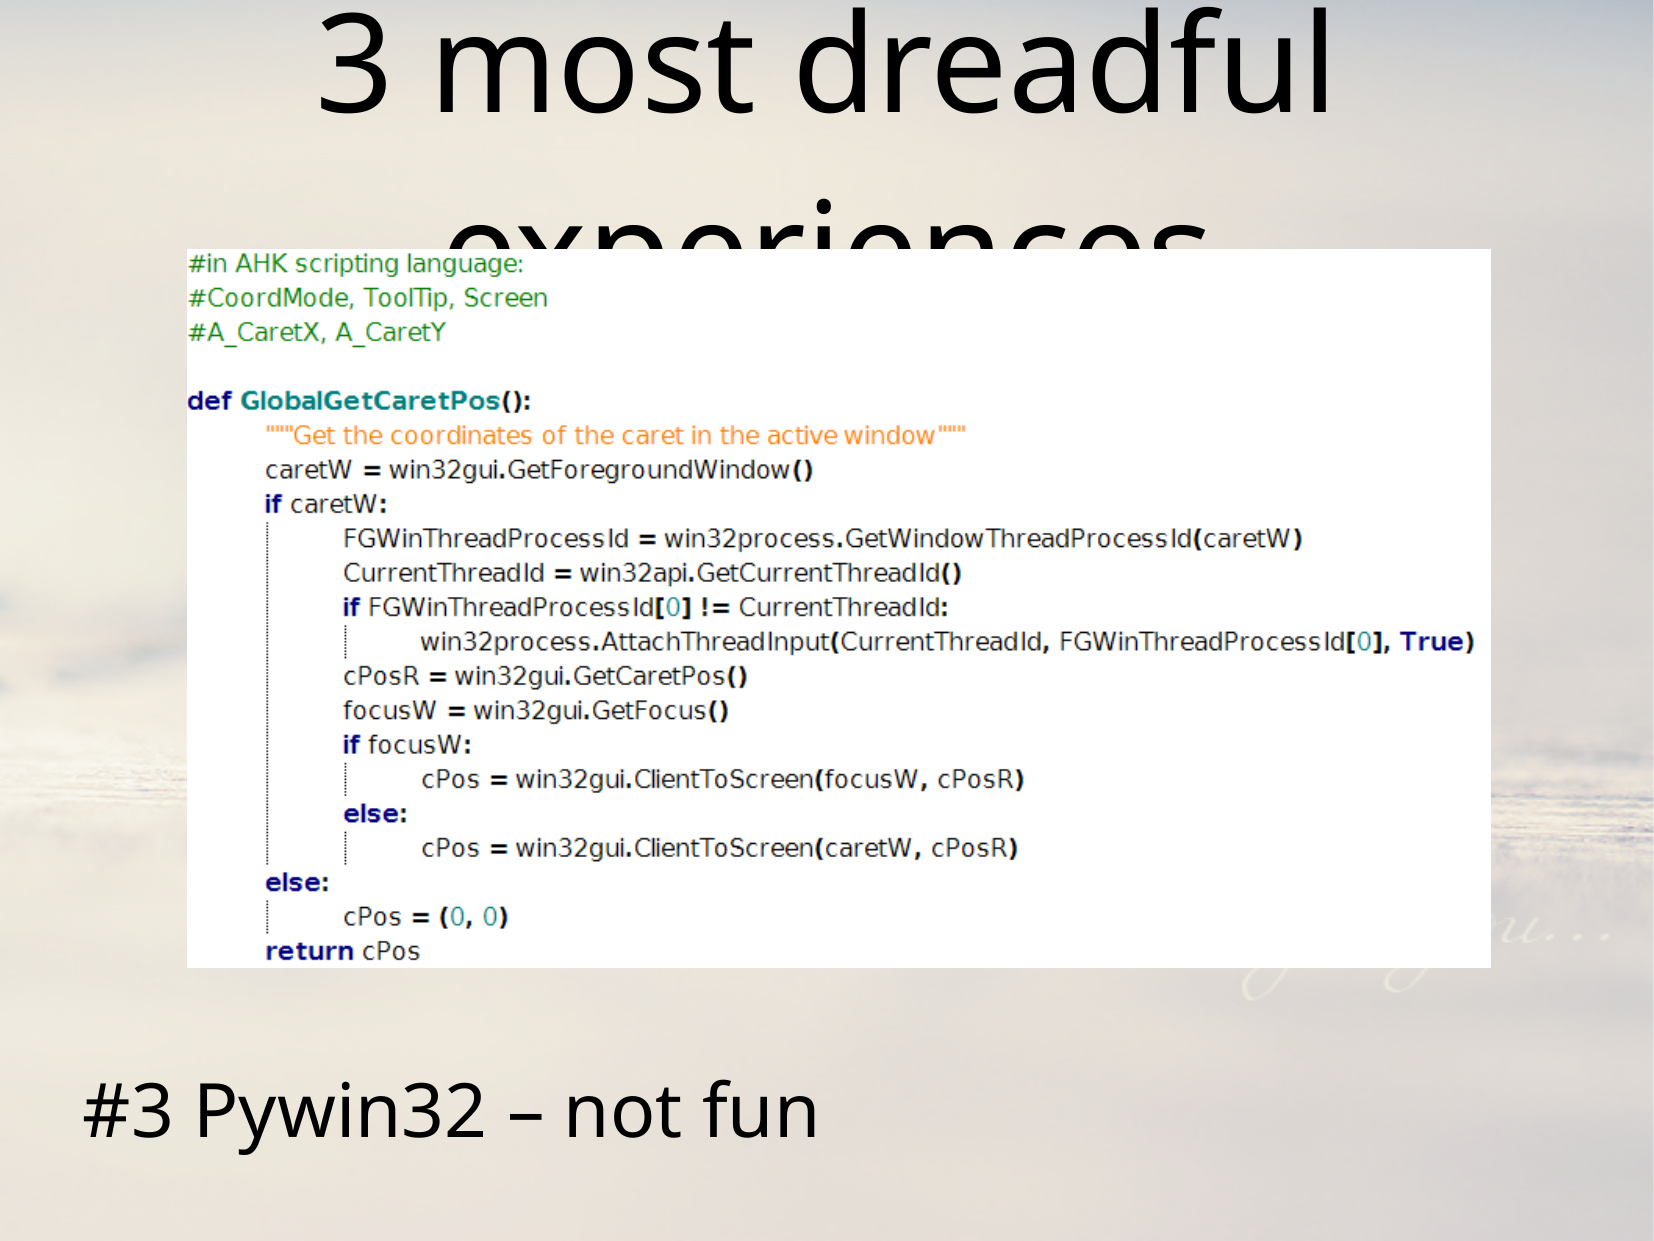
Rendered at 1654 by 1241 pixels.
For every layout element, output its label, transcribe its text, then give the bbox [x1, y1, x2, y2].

picture [0, 0, 1654, 1241]
text_box #3 Pywin32 – not fun [82, 297, 1571, 1102]
title 3 most dreadful experiences [82, 56, 1571, 250]
